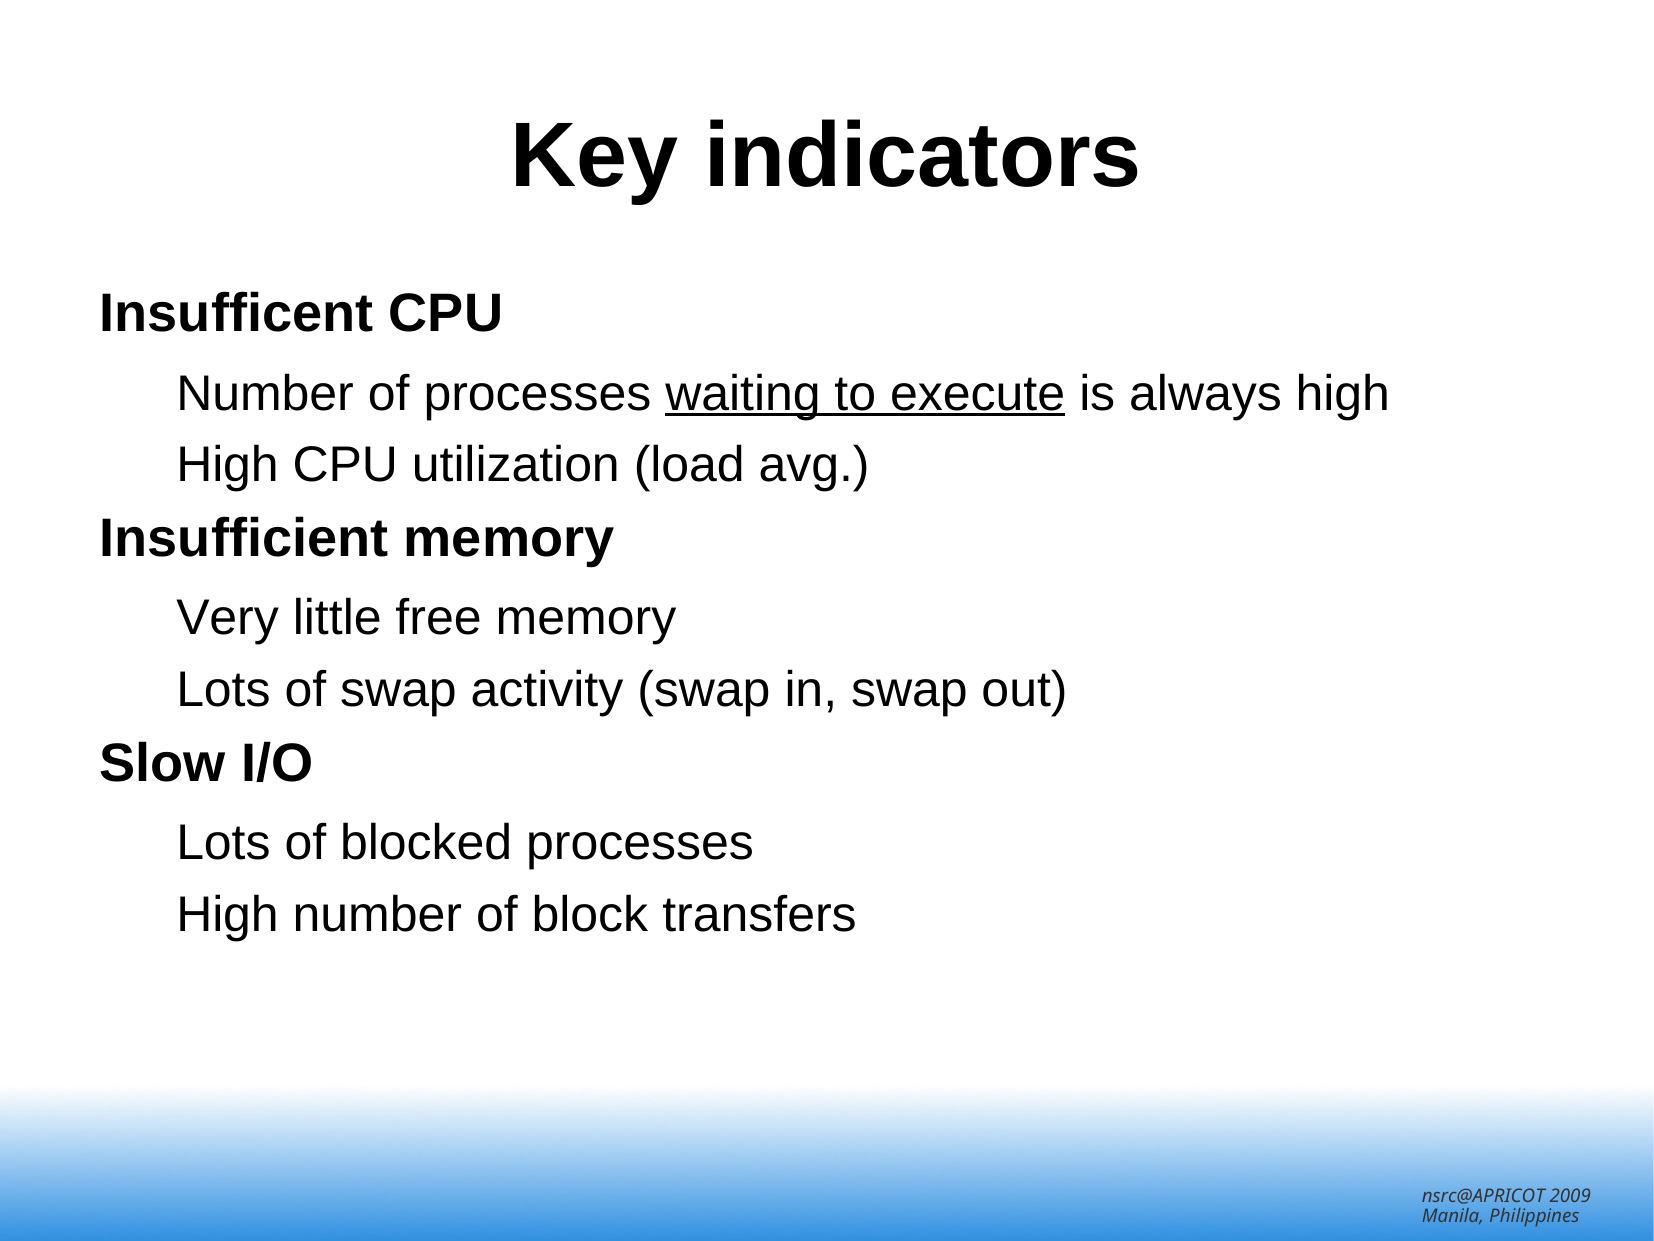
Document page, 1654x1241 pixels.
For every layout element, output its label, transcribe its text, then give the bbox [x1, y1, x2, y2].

picture [0, 1083, 1654, 1241]
title Key indicators [82, 49, 1571, 257]
list Insufficent CPU Number of processes waiting to execute is always high High CPU utilization (load avg.) Insufficient memory Very little free memory Lots of swap activity (swap in, swap out)‏ Slow I/O Lots of blocked processes High number of block transfers [82, 290, 1571, 1109]
